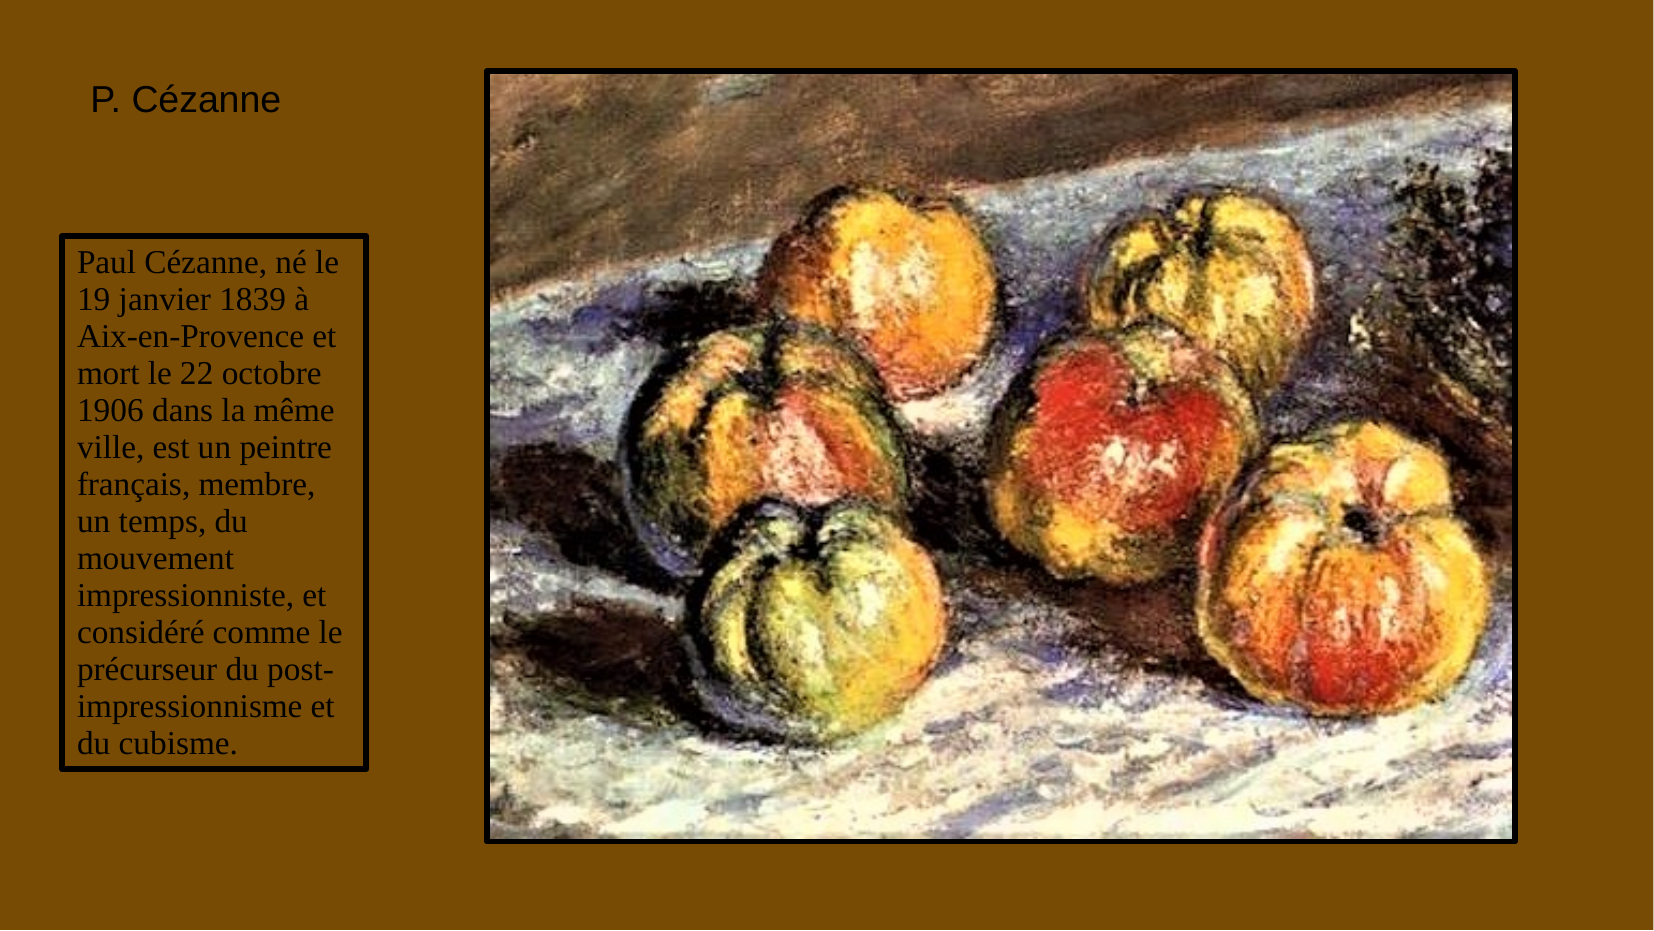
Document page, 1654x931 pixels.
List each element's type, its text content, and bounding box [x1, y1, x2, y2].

text_box Paul Cézanne, né le 19 janvier 1839 à Aix-en-Provence et mort le 22 octobre 1906 dans la même ville, est un peintre français, membre, un temps, du mouvement impressionniste, et considéré comme le précurseur du post-impressionnisme et du cubisme. [62, 236, 367, 770]
title P. Cézanne [47, 57, 325, 142]
picture [489, 73, 1512, 839]
